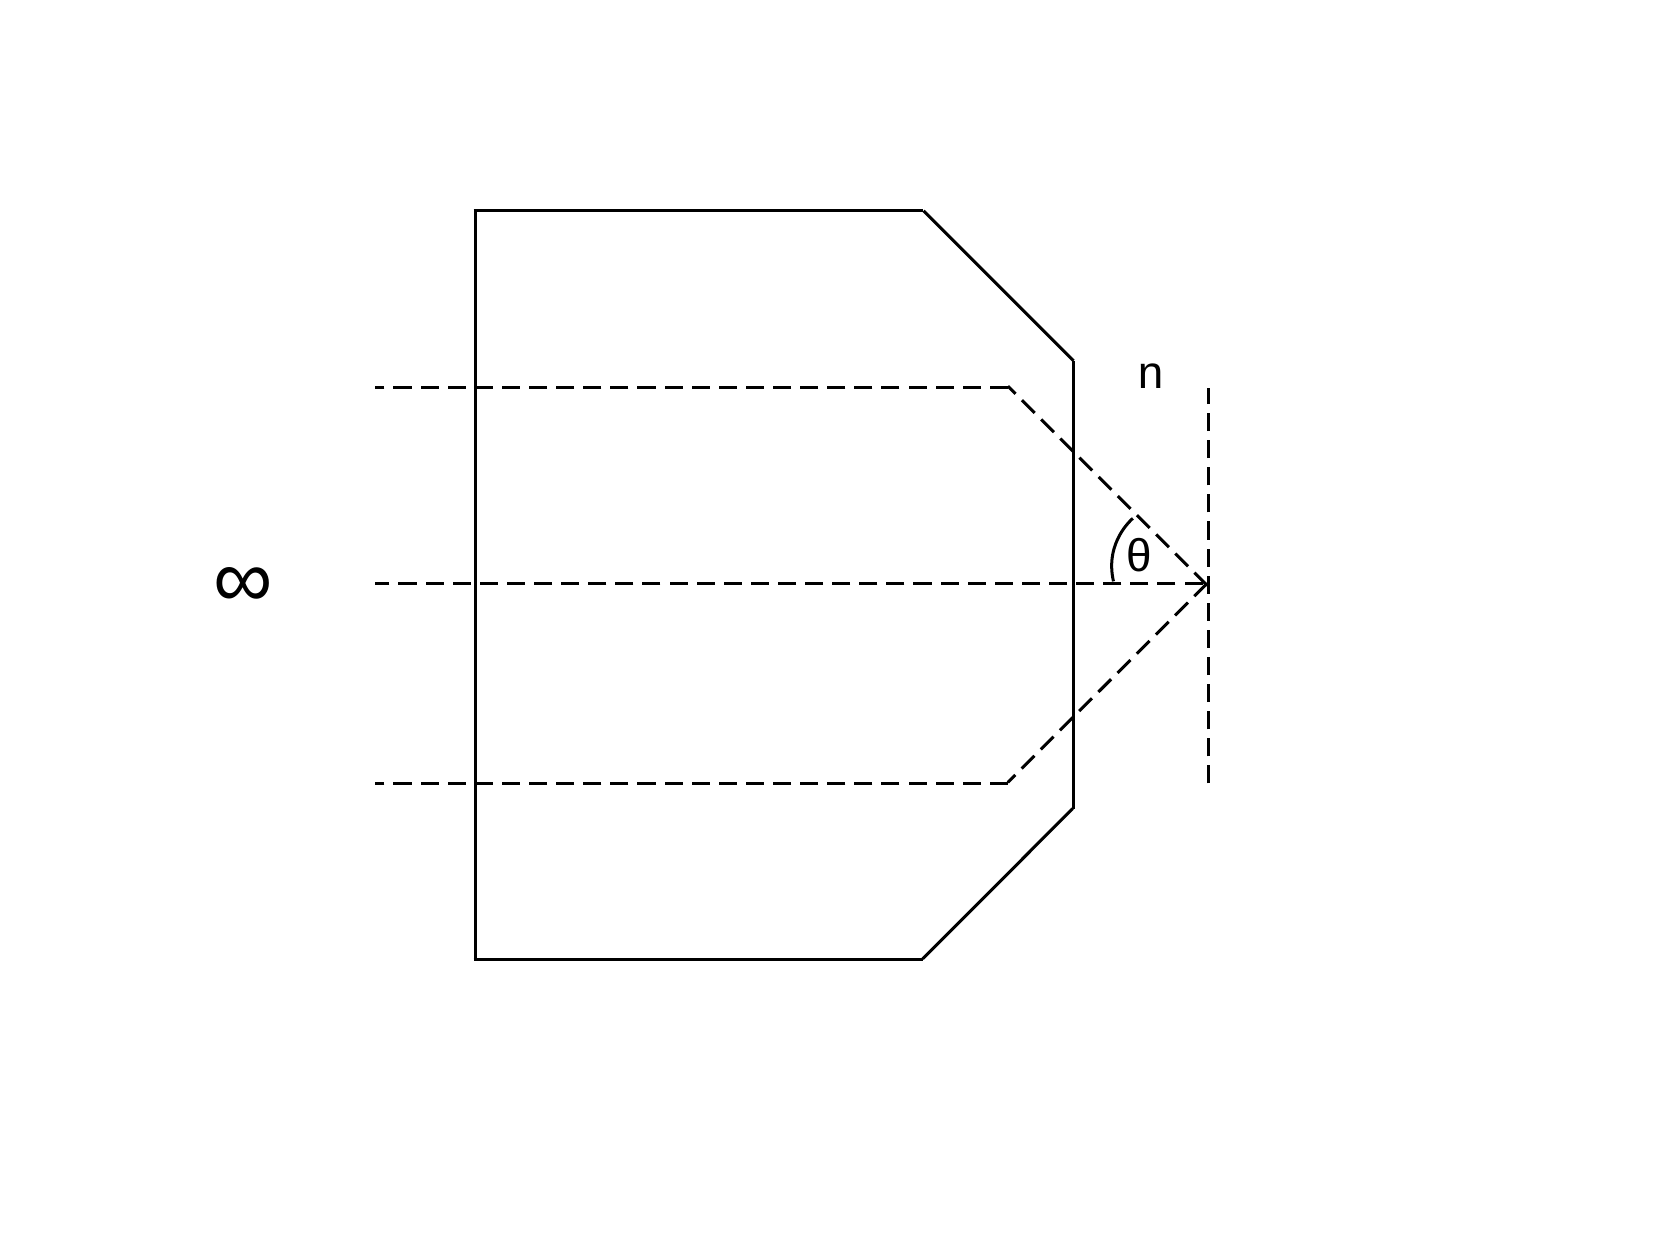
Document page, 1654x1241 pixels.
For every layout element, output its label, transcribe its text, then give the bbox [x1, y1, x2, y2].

text_box n [1094, 339, 1207, 415]
text_box ∞ [168, 525, 319, 643]
text_box θ [1082, 522, 1196, 598]
